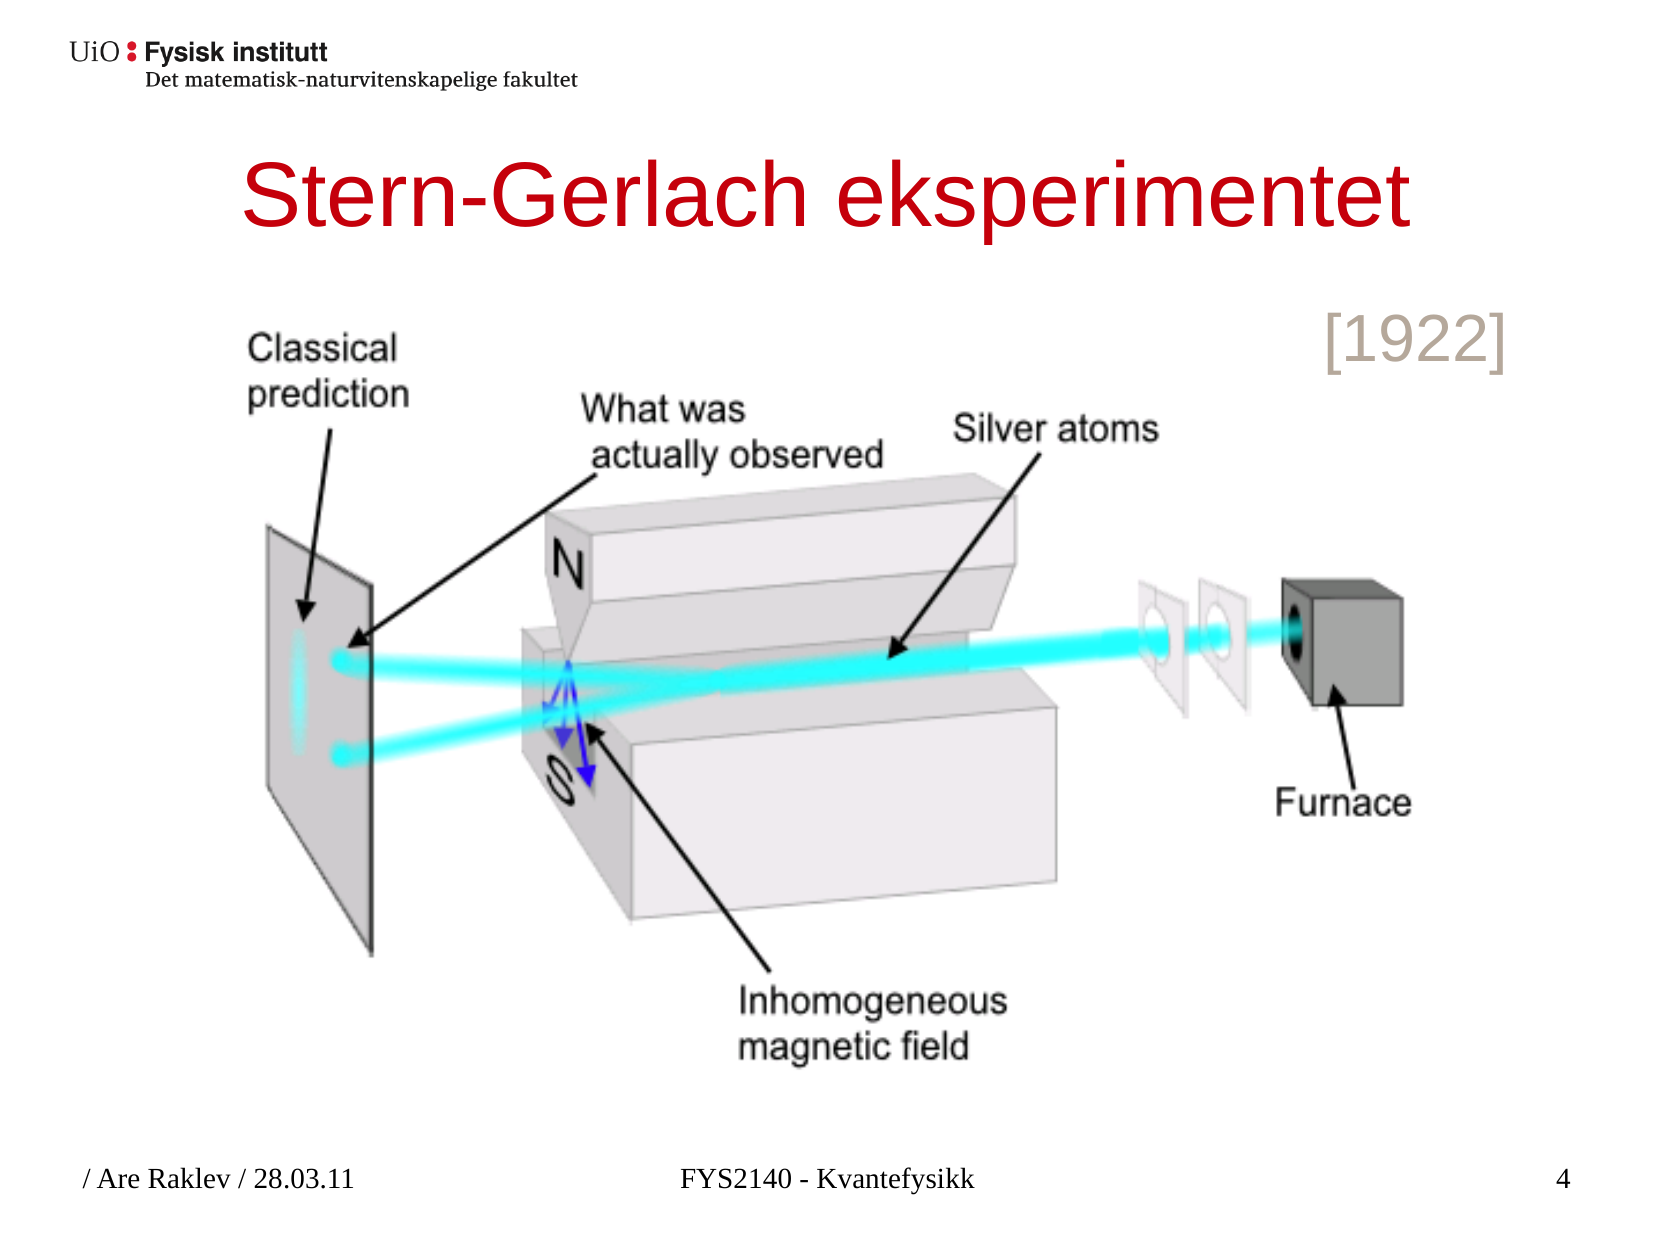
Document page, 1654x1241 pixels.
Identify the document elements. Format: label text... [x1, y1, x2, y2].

text_box [1922] [1308, 294, 1534, 384]
picture [68, 37, 581, 93]
title Stern-Gerlach eksperimentet [82, 90, 1571, 298]
picture [222, 303, 1423, 1092]
